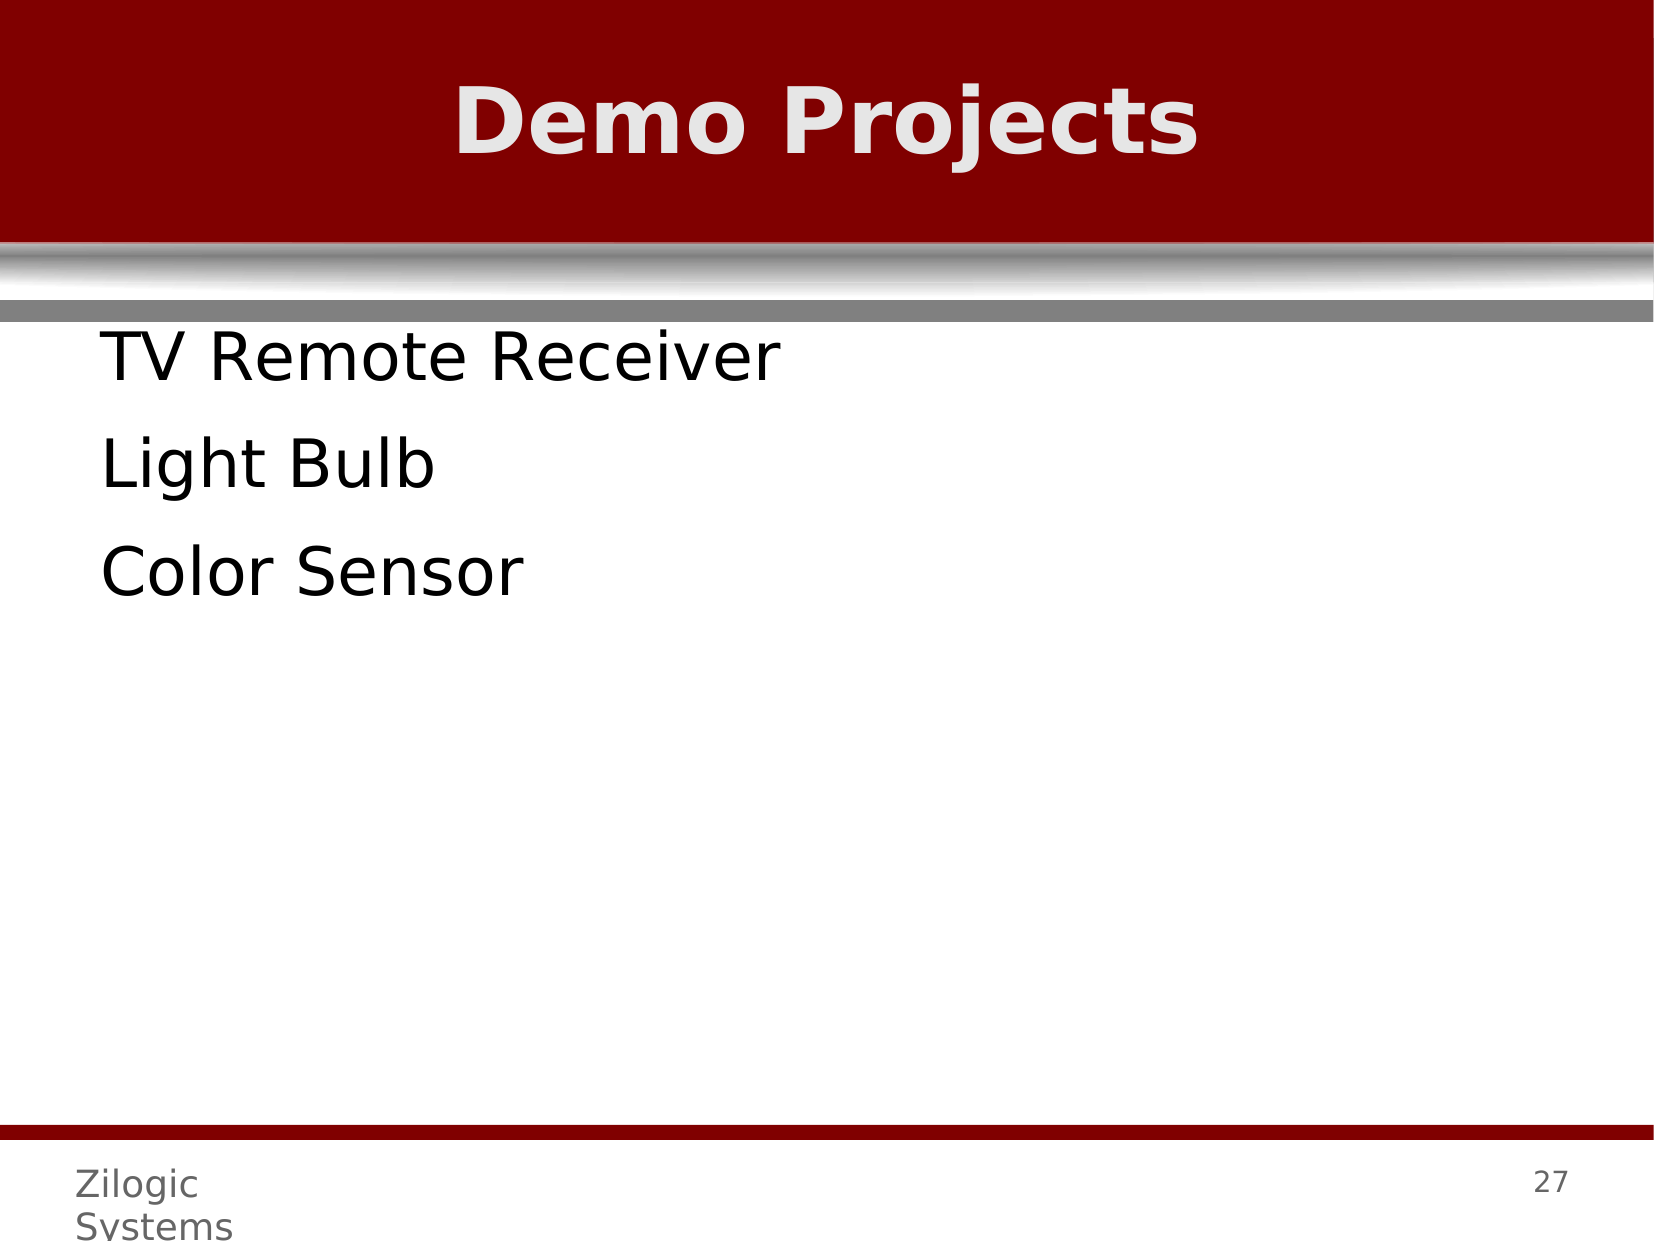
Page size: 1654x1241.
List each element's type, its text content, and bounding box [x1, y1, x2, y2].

list TV Remote Receiver Light Bulb Color Sensor [82, 318, 1571, 1109]
title Demo Projects [82, 18, 1571, 226]
